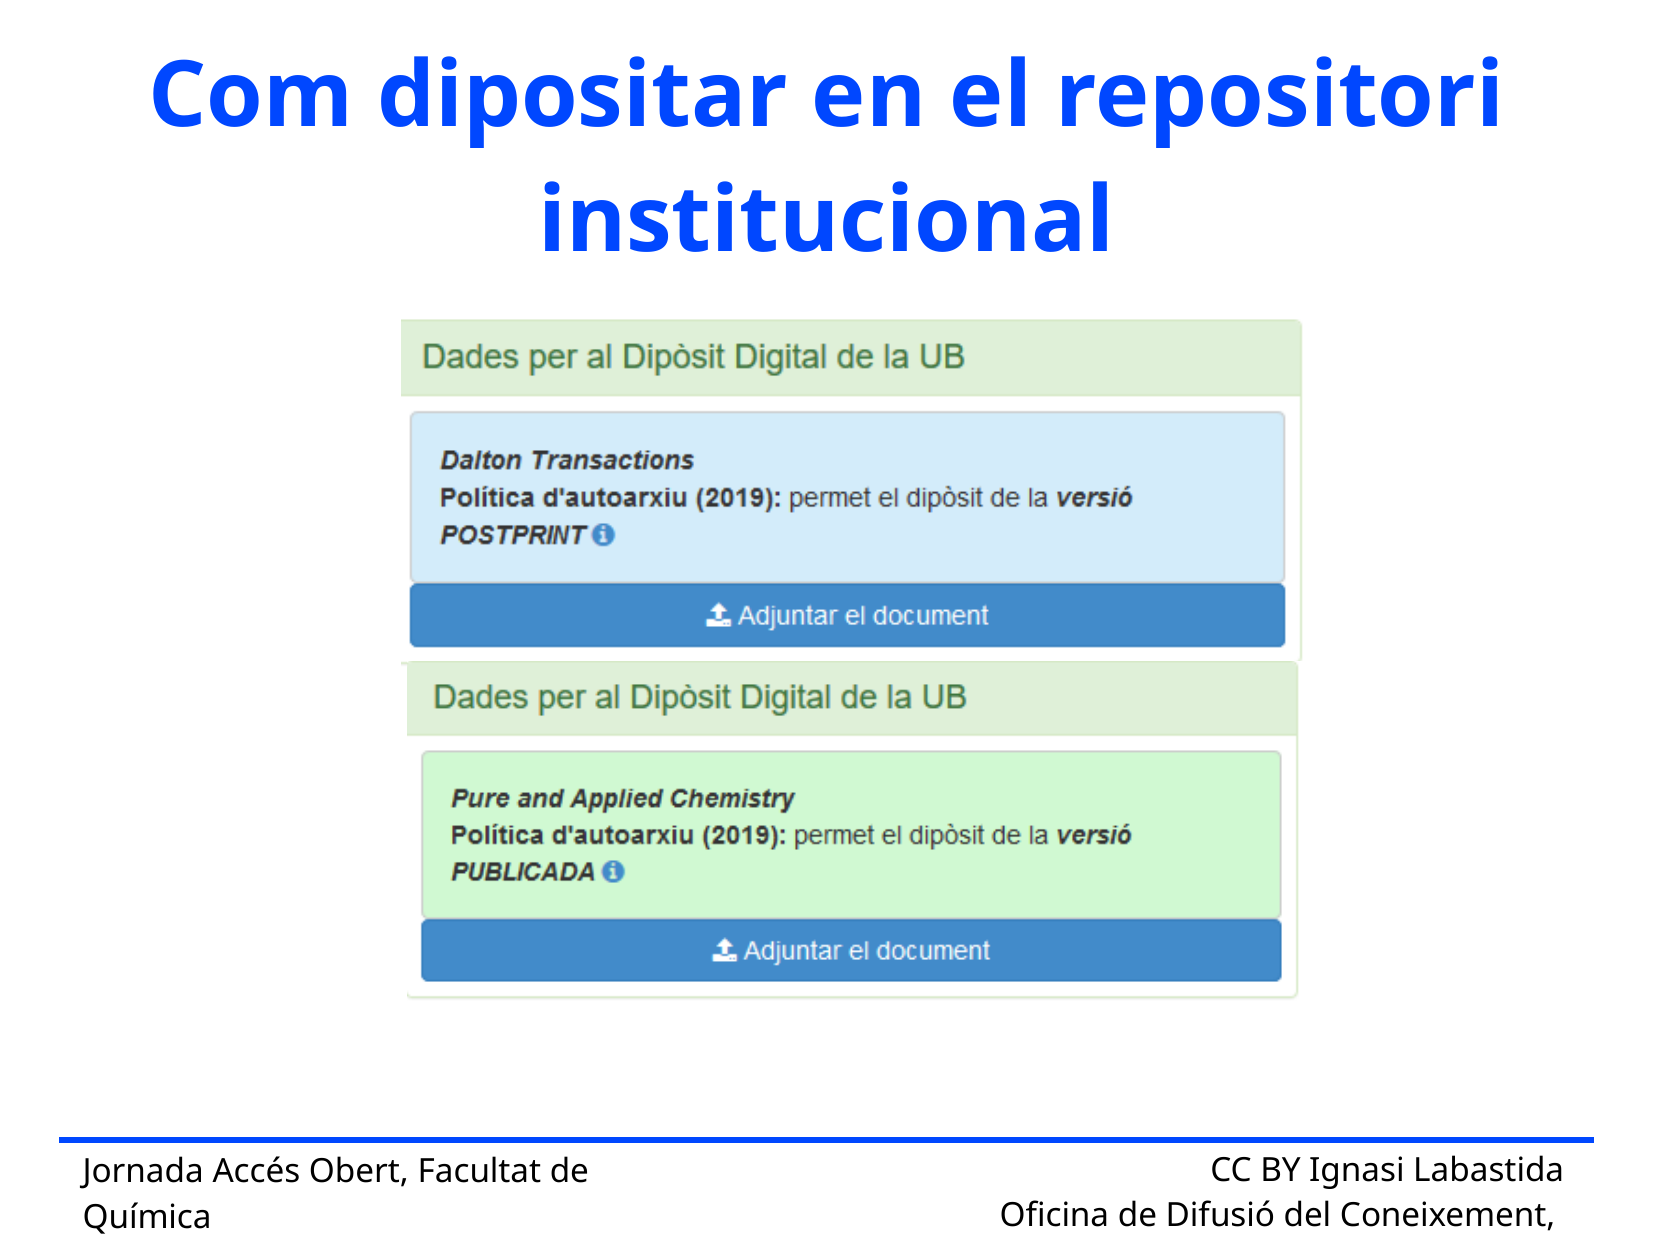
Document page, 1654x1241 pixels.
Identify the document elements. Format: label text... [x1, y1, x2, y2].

title Com dipositar en el repositori institucional [82, 49, 1571, 257]
picture [401, 318, 1308, 1004]
